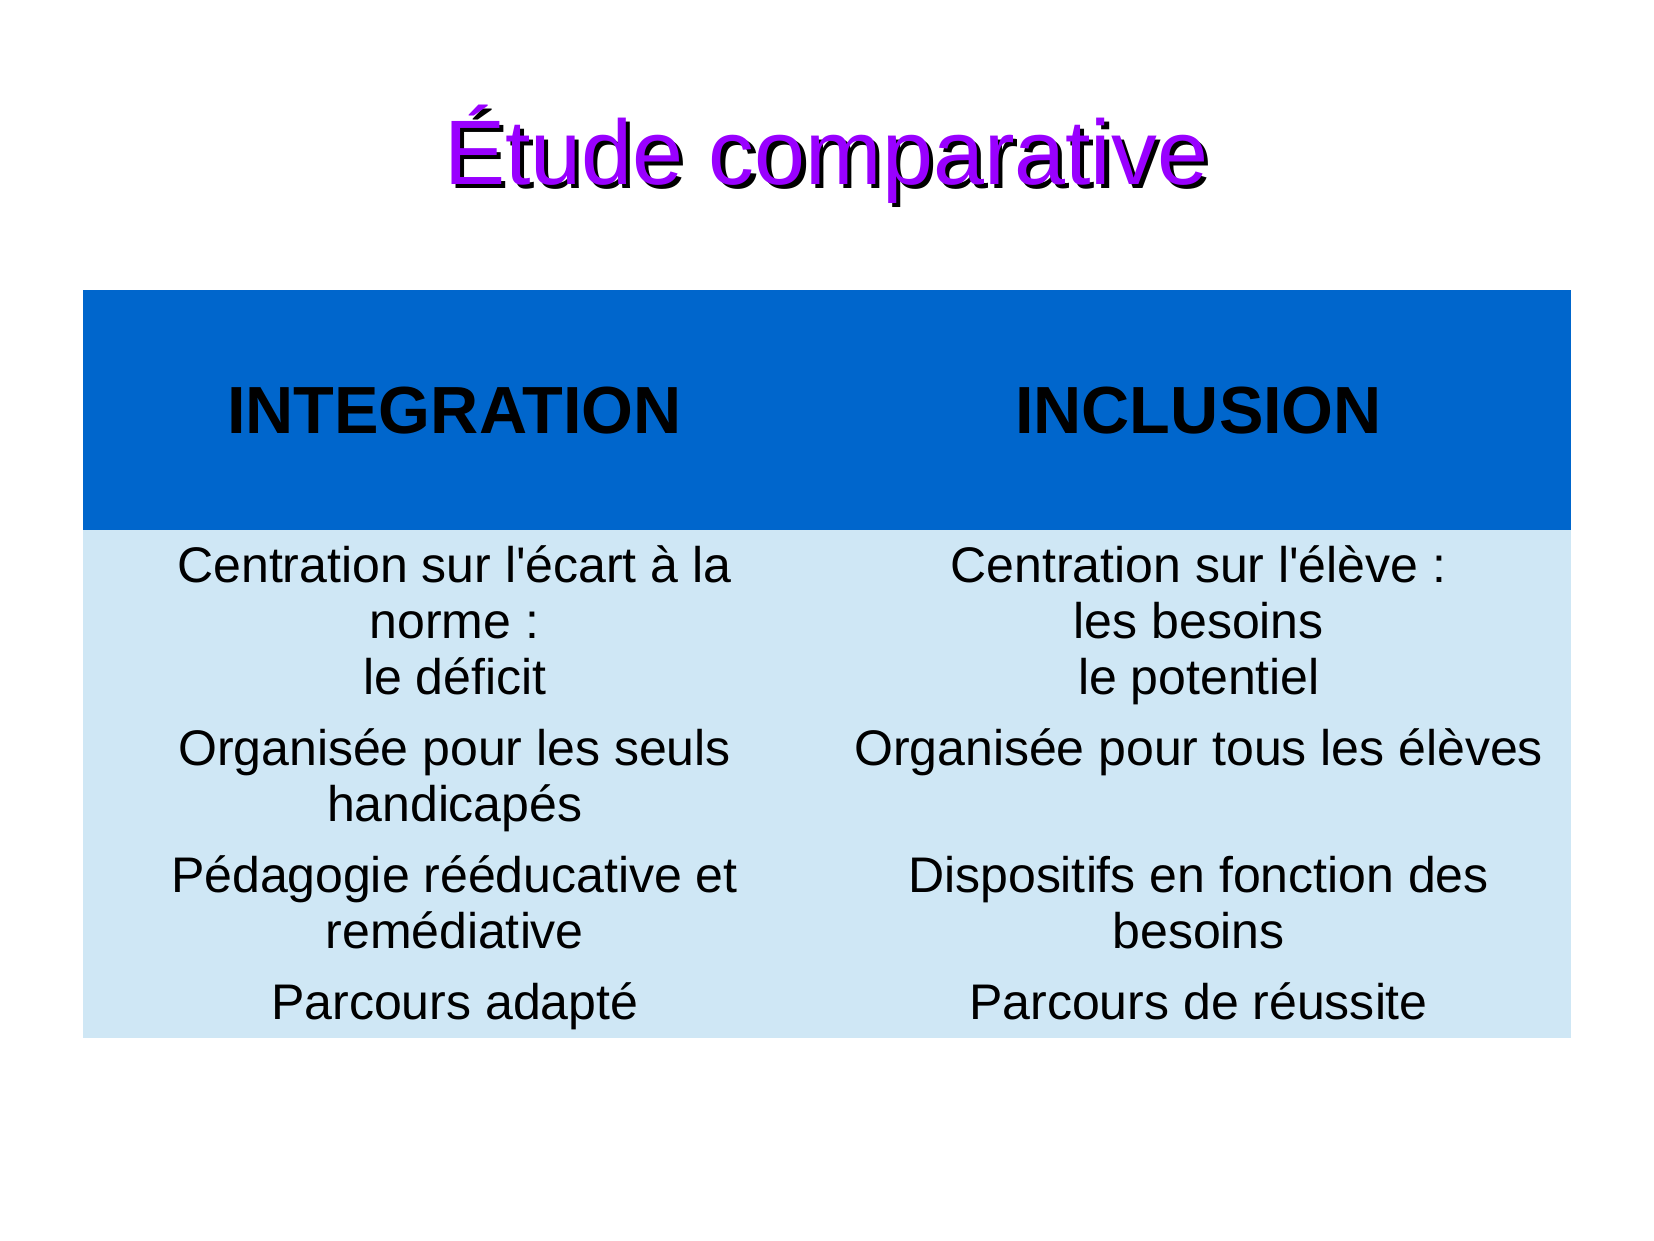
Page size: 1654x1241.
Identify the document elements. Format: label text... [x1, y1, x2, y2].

title Étude comparative [82, 49, 1571, 257]
table_cell Organisée pour les seuls handicapés [83, 713, 827, 839]
table_cell Centration sur l'écart à la norme : le déficit [83, 530, 827, 713]
table_cell Centration sur l'élève : les besoins le potentiel [827, 530, 1571, 713]
table_header INCLUSION [827, 290, 1571, 530]
table_header INTEGRATION [83, 290, 827, 530]
table_cell Pédagogie rééducative et remédiative [83, 839, 827, 966]
table_cell Dispositifs en fonction des besoins [827, 839, 1571, 966]
table_cell Parcours de réussite [827, 966, 1571, 1038]
table_cell Organisée pour tous les élèves [827, 713, 1571, 839]
table_cell Parcours adapté [83, 966, 827, 1038]
